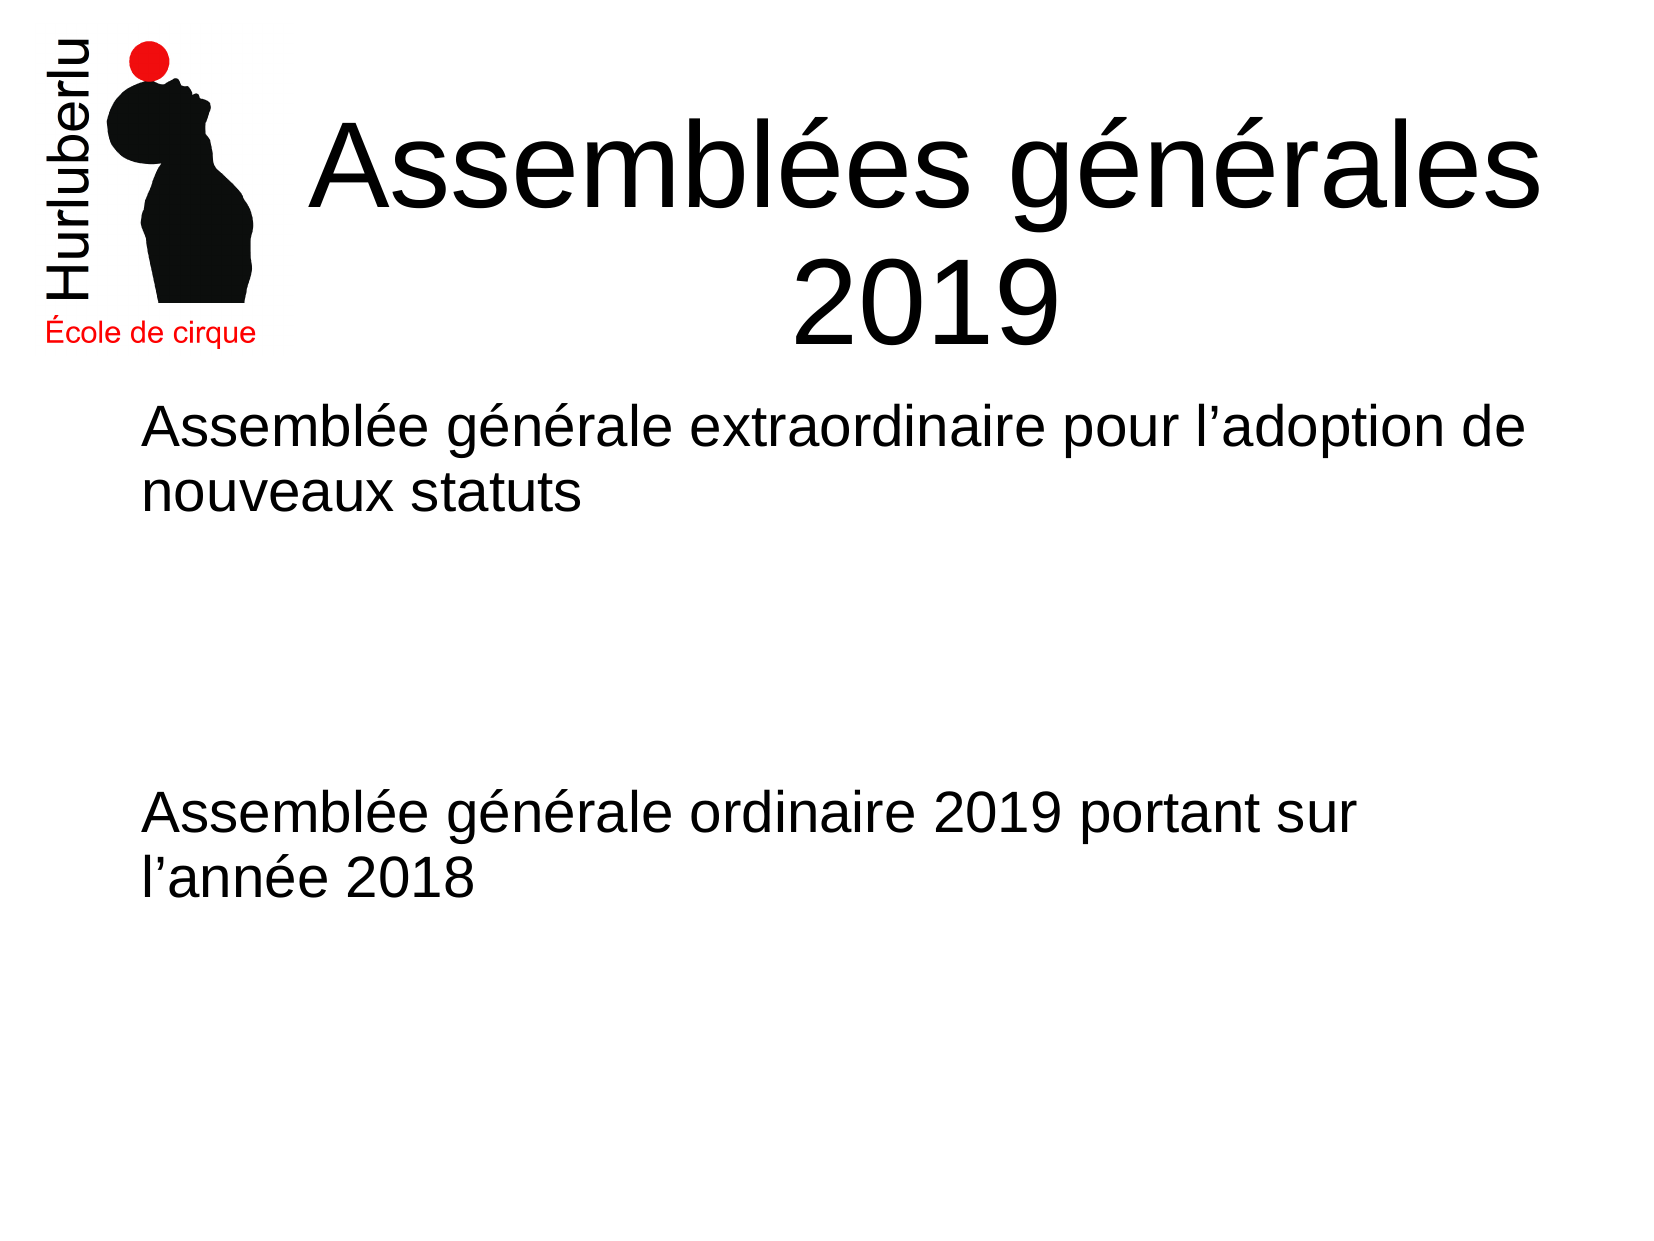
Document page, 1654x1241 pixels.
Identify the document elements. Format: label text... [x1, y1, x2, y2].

text_box Assemblée générale ordinaire 2019 portant sur l’année 2018 [141, 779, 1536, 975]
title Assemblées générales 2019 [182, 96, 1654, 371]
text_box Assemblée générale extraordinaire pour l’adoption de nouveaux statuts [141, 393, 1536, 589]
picture [35, 23, 294, 356]
